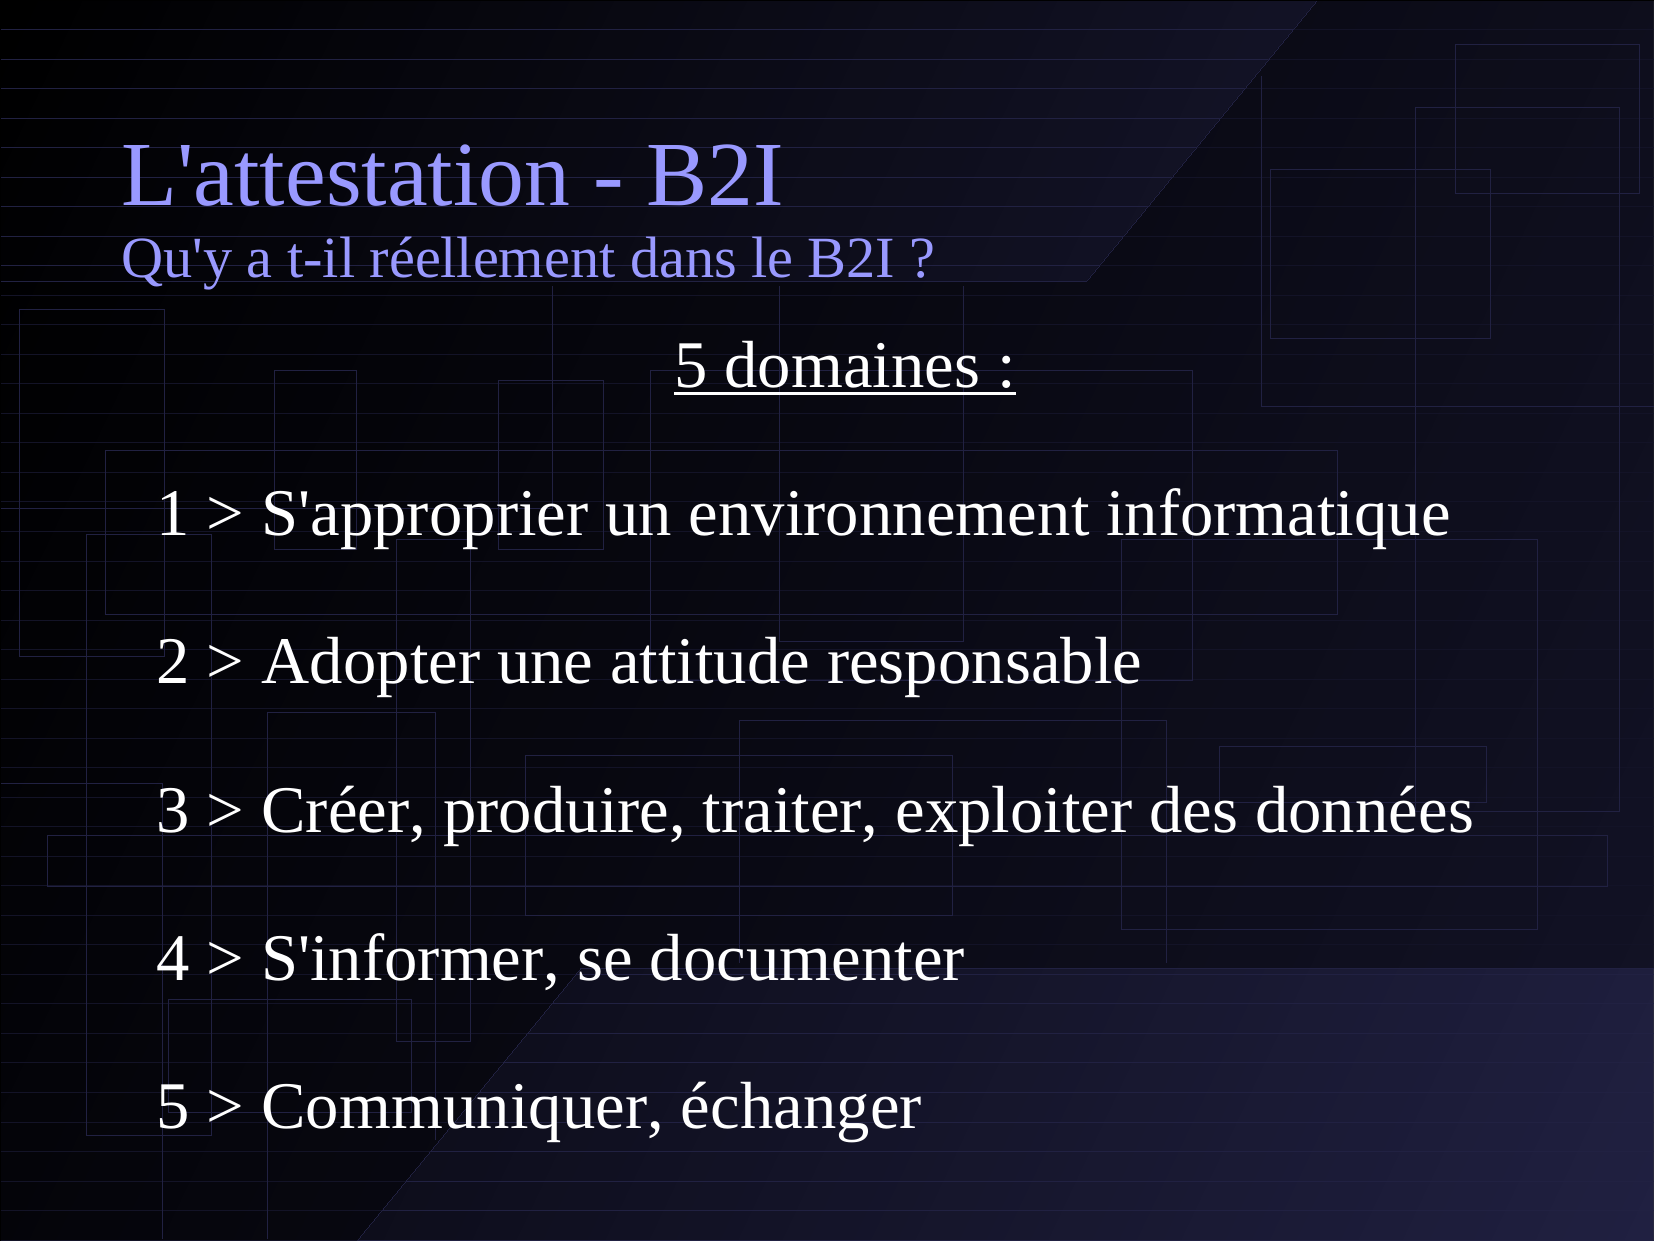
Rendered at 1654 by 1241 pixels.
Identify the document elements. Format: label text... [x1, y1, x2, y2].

title L'attestation - B2I Qu'y a t-il réellement dans le B2I ? [121, 102, 1534, 311]
subtitle 5 domaines : 1 > S'approprier un environnement informatique 2 > Adopter une attitude responsable 3 > Créer, produire, traiter, exploiter des données 4 > S'informer, se documenter 5 > Communiquer, échanger [121, 326, 1534, 1145]
